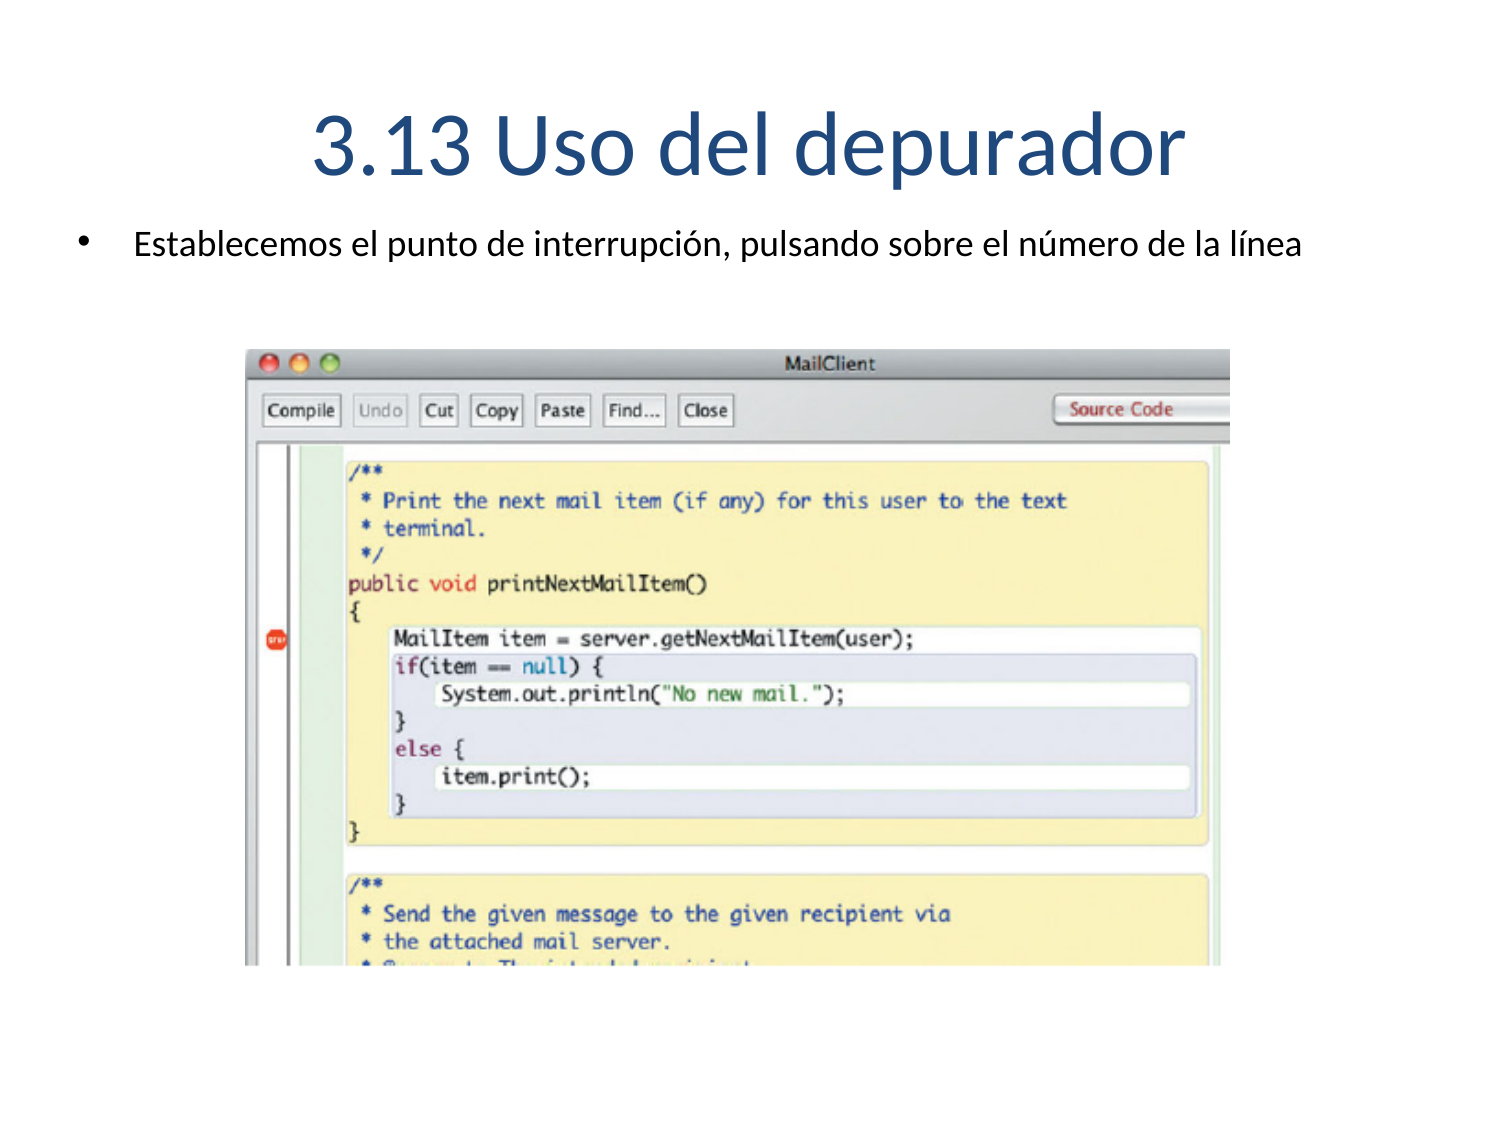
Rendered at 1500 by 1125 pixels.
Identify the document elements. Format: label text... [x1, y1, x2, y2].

title 3.13 Uso del depurador [75, 45, 1426, 233]
picture [245, 349, 1230, 968]
list Establecemos el punto de interrupción, pulsando sobre el número de la línea [62, 219, 1413, 308]
